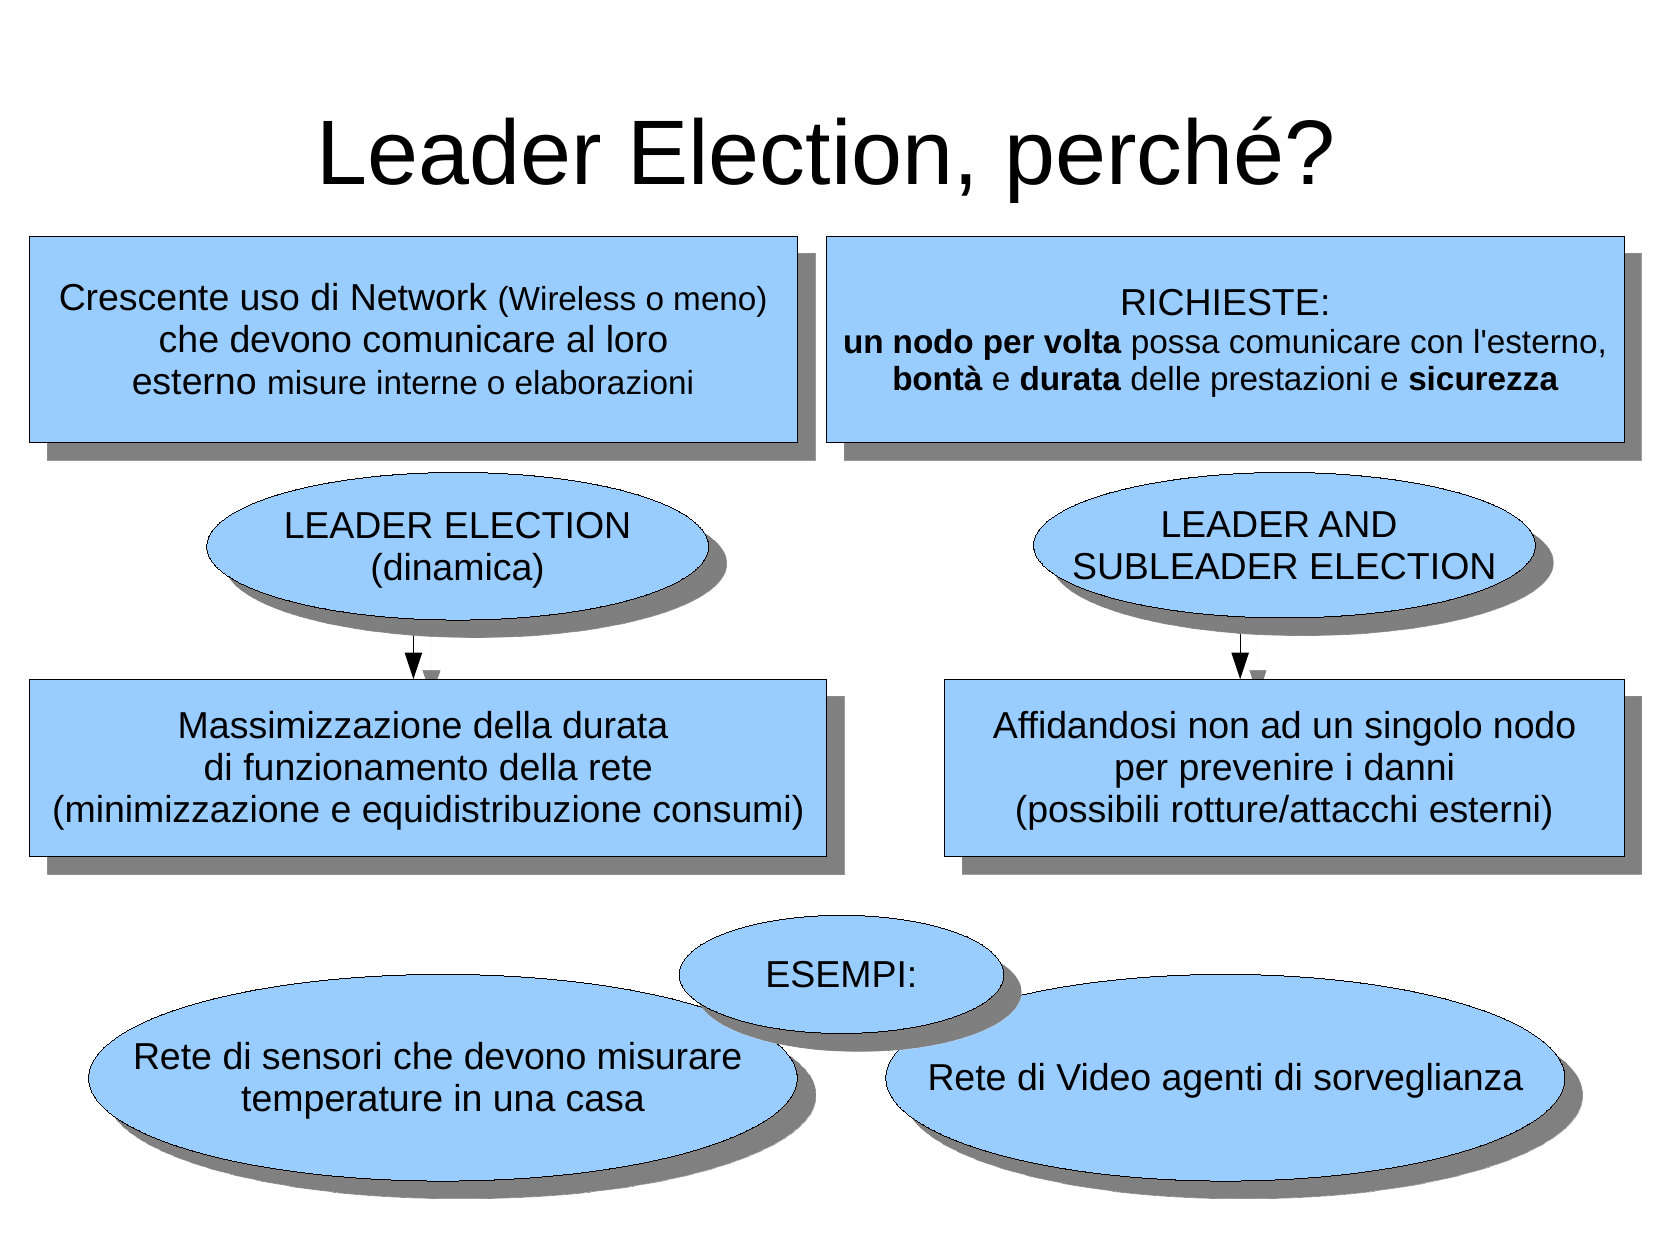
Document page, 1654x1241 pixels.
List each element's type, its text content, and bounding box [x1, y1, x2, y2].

text_box Affidandosi non ad un singolo nodo per prevenire i danni (possibili rotture/attacchi esterni) [944, 679, 1625, 857]
text_box Rete di Video agenti di sorveglianza [885, 974, 1565, 1182]
text_box [708, 519, 1063, 591]
text_box ESEMPI: [679, 915, 1004, 1034]
text_box LEADER ELECTION (dinamica) [206, 472, 708, 621]
text_box Massimizzazione della durata di funzionamento della rete (minimizzazione e equidistribuzione consumi) [29, 679, 827, 857]
text_box LEADER AND SUBLEADER ELECTION [1033, 472, 1536, 618]
text_box Crescente uso di Network (Wireless o meno) che devono comunicare al loro esterno misure interne o elaborazioni [29, 236, 798, 443]
text_box Rete di sensori che devono misurare temperature in una casa [88, 974, 798, 1182]
text_box RICHIESTE: un nodo per volta possa comunicare con l'esterno, bontà e durata delle prestazioni e sicurezza [826, 236, 1625, 443]
title Leader Election, perché? [82, 49, 1571, 257]
